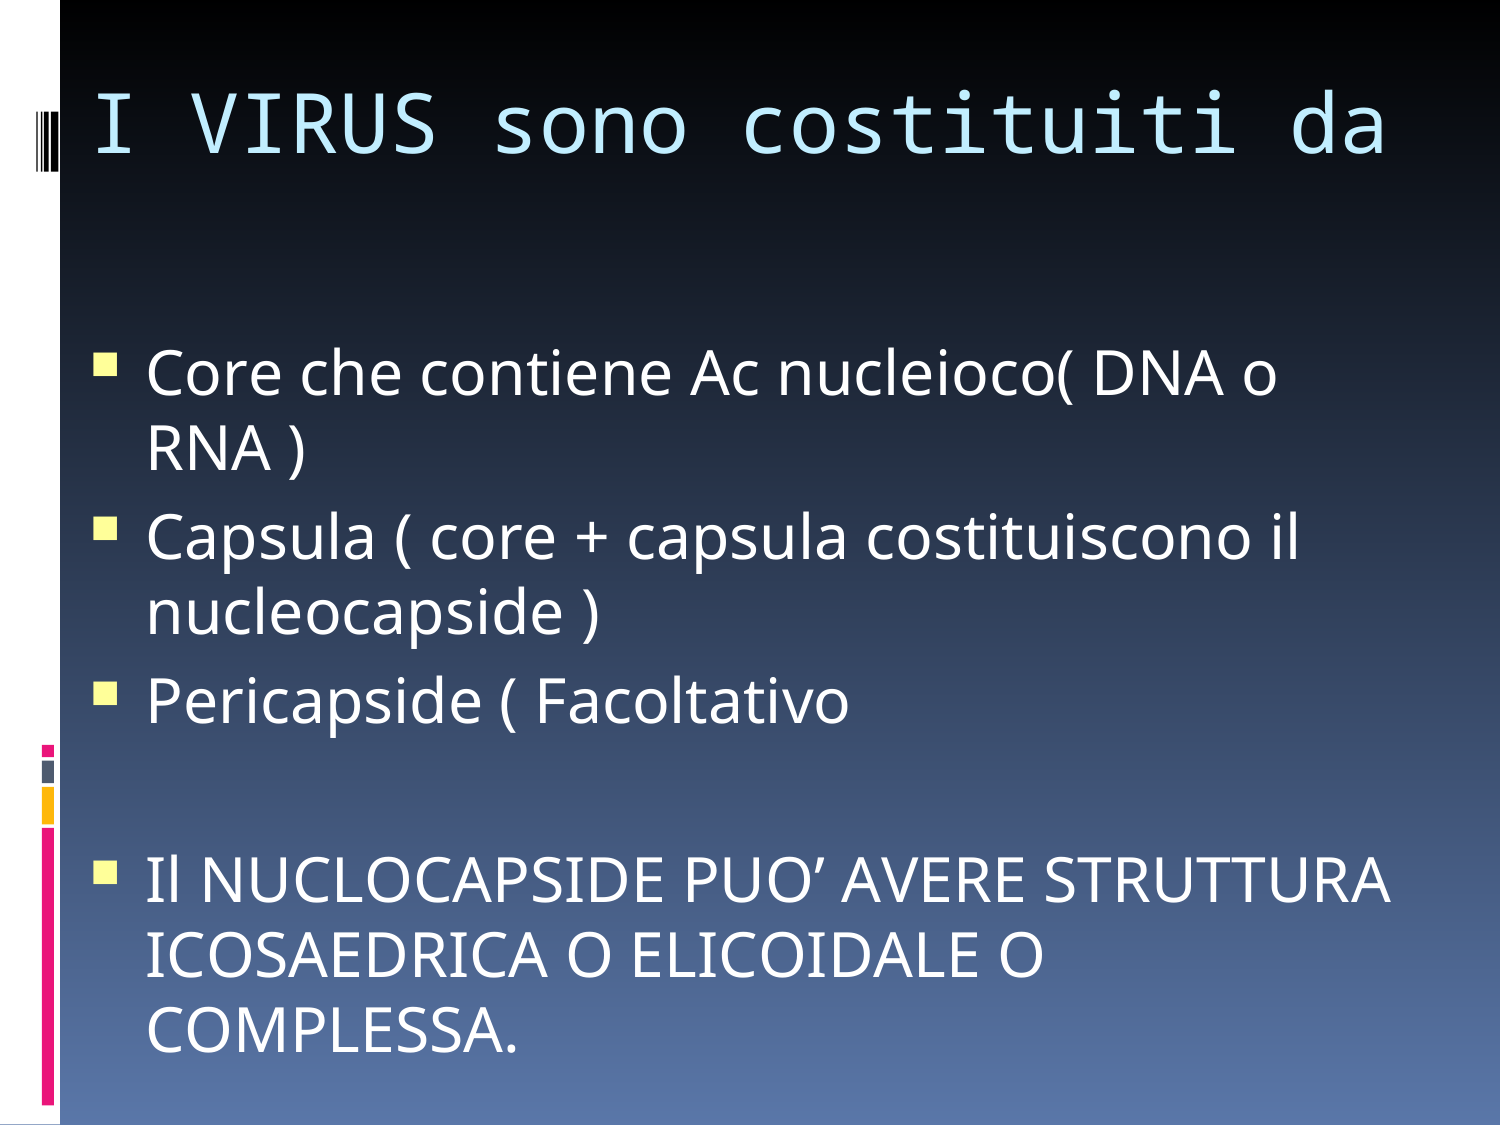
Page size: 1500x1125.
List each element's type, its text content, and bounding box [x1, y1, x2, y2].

title I VIRUS sono costituiti da [75, 62, 1426, 288]
list Core che contiene Ac nucleioco( DNA o RNA ) Capsula ( core + capsula costituiscono il nucleocapside ) Pericapside ( Facoltativo Il NUCLOCAPSIDE PUO’ AVERE STRUTTURA ICOSAEDRICA O ELICOIDALE O COMPLESSA. [75, 324, 1426, 1125]
